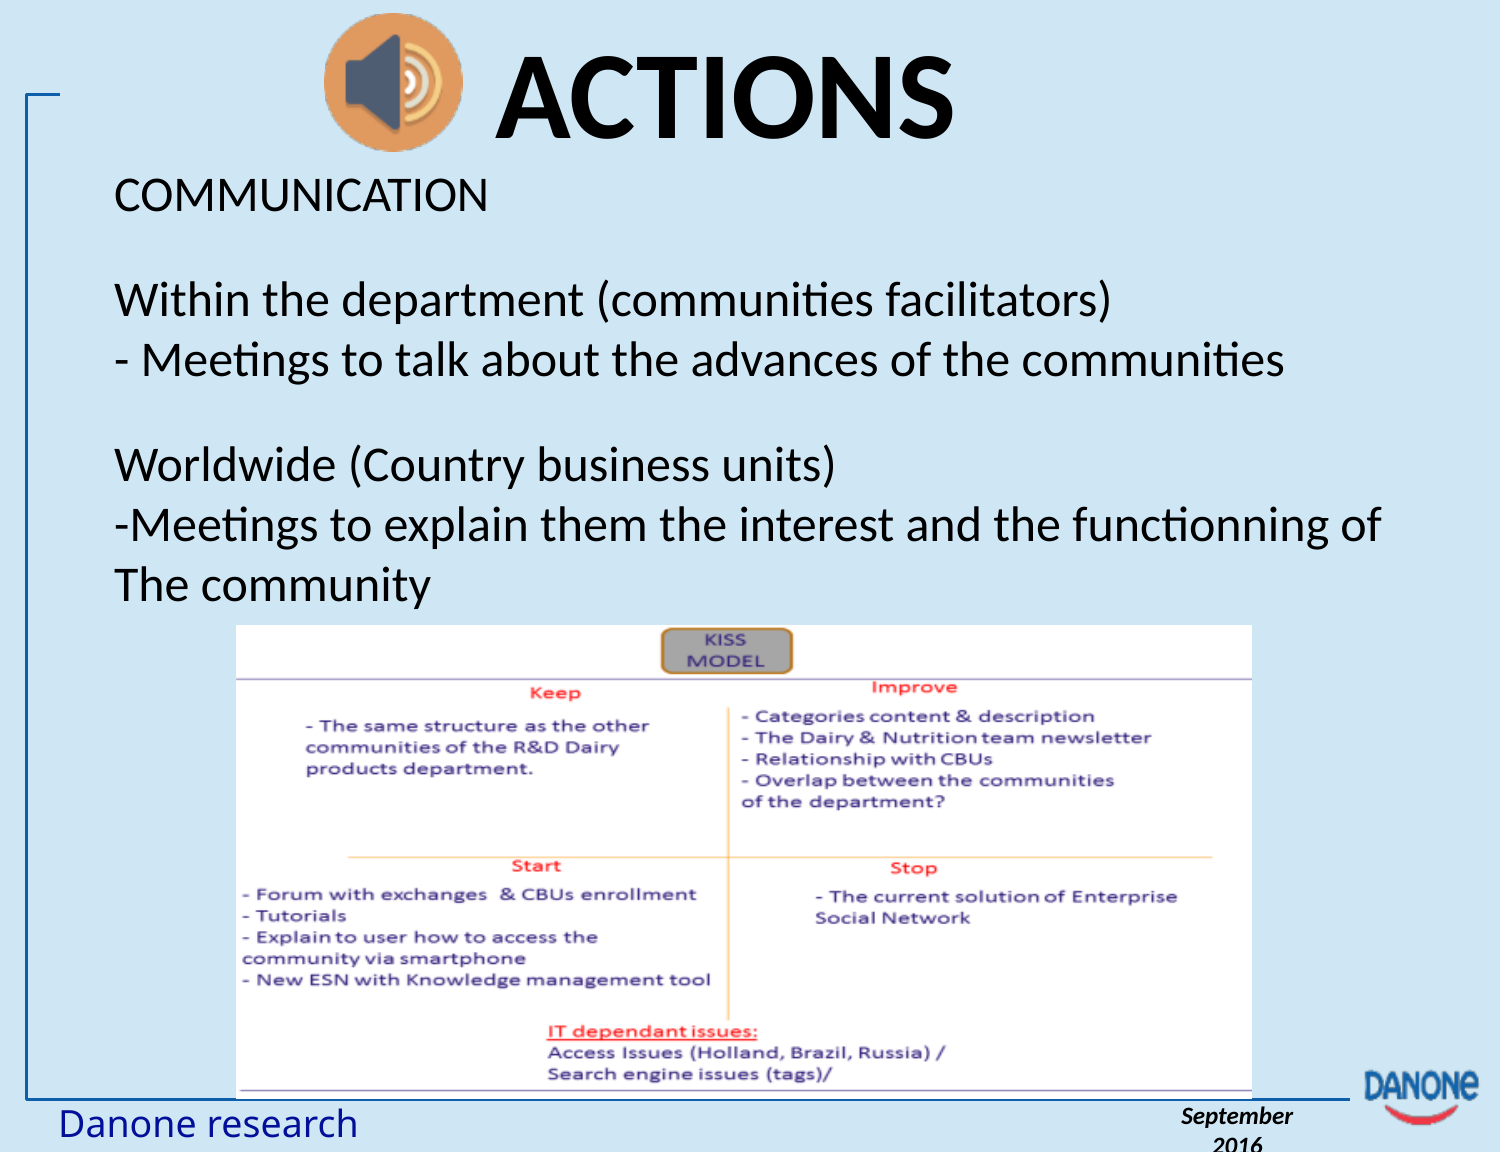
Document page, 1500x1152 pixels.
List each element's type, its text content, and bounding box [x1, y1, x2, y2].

text_box Danone research [43, 1092, 392, 1152]
text_box ACTIONS [480, 5, 972, 171]
picture [1362, 1067, 1482, 1130]
picture [236, 625, 1252, 1099]
text_box September 2016 [1147, 1092, 1327, 1152]
picture [324, 13, 463, 152]
text_box COMMUNICATION Within the department (communities facilitators) - Meetings to talk about the advances of the communities Worldwide (Country business units) -Meetings to explain them the interest and the functionning of The community [99, 153, 1441, 679]
